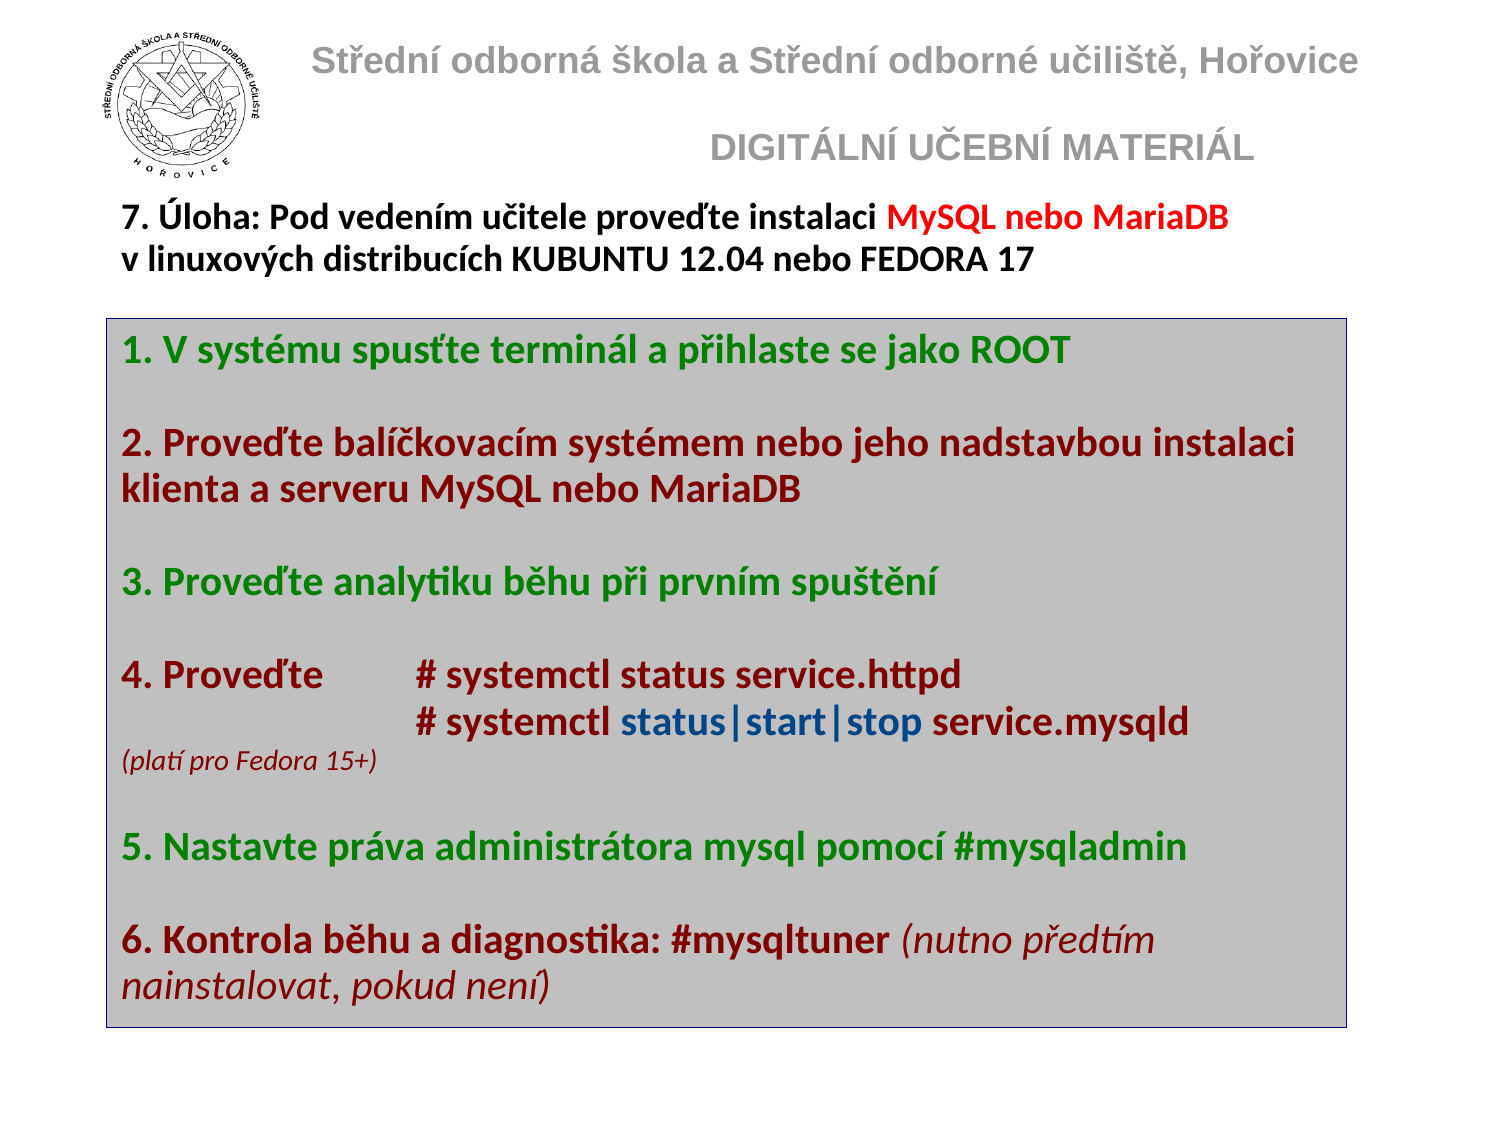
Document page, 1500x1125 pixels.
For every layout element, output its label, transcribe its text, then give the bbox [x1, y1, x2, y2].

text_box 1. V systému spusťte terminál a přihlaste se jako ROOT 2. Proveďte balíčkovacím systémem nebo jeho nadstavbou instalaci klienta a serveru MySQL nebo MariaDB 3. Proveďte analytiku běhu při prvním spuštění 4. Proveďte # systemctl status service.httpd # systemctl status|start|stop service.mysqld (platí pro Fedora 15+) 5. Nastavte práva administrátora mysql pomocí #mysqladmin 6. Kontrola běhu a diagnostika: #mysqltuner (nutno předtím nainstalovat, pokud není) [106, 318, 1347, 1028]
text_box 7. Úloha: Pod vedením učitele proveďte instalaci MySQL nebo MariaDB v linuxových distribucích KUBUNTU 12.04 nebo FEDORA 17 [106, 188, 1347, 296]
picture [102, 31, 260, 178]
